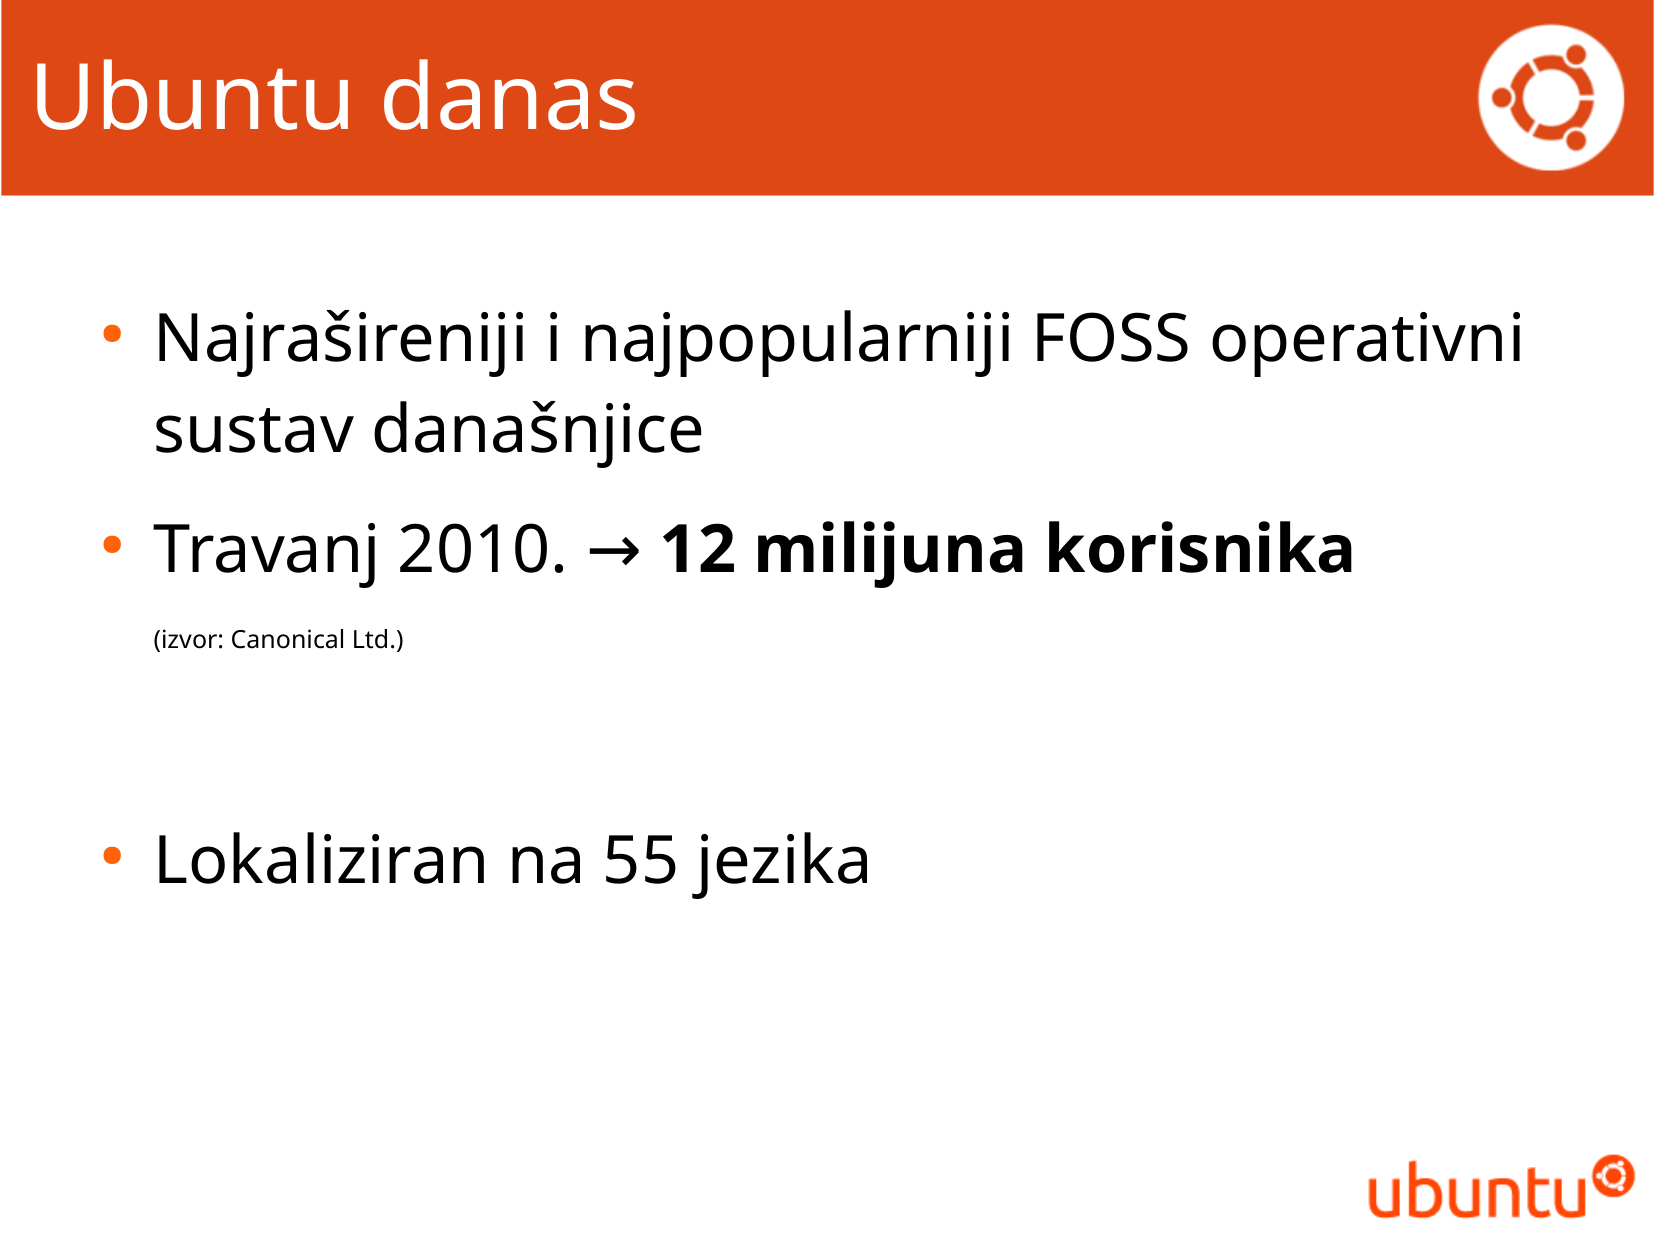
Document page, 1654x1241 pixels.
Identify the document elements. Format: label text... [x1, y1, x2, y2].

picture [0, 0, 1654, 1241]
list Najrašireniji i najpopularniji FOSS operativni sustav današnjice Travanj 2010. → 12 milijuna korisnika (izvor: Canonical Ltd.) Lokaliziran na 55 jezika [82, 290, 1571, 1088]
title Ubuntu danas [29, 0, 1459, 198]
